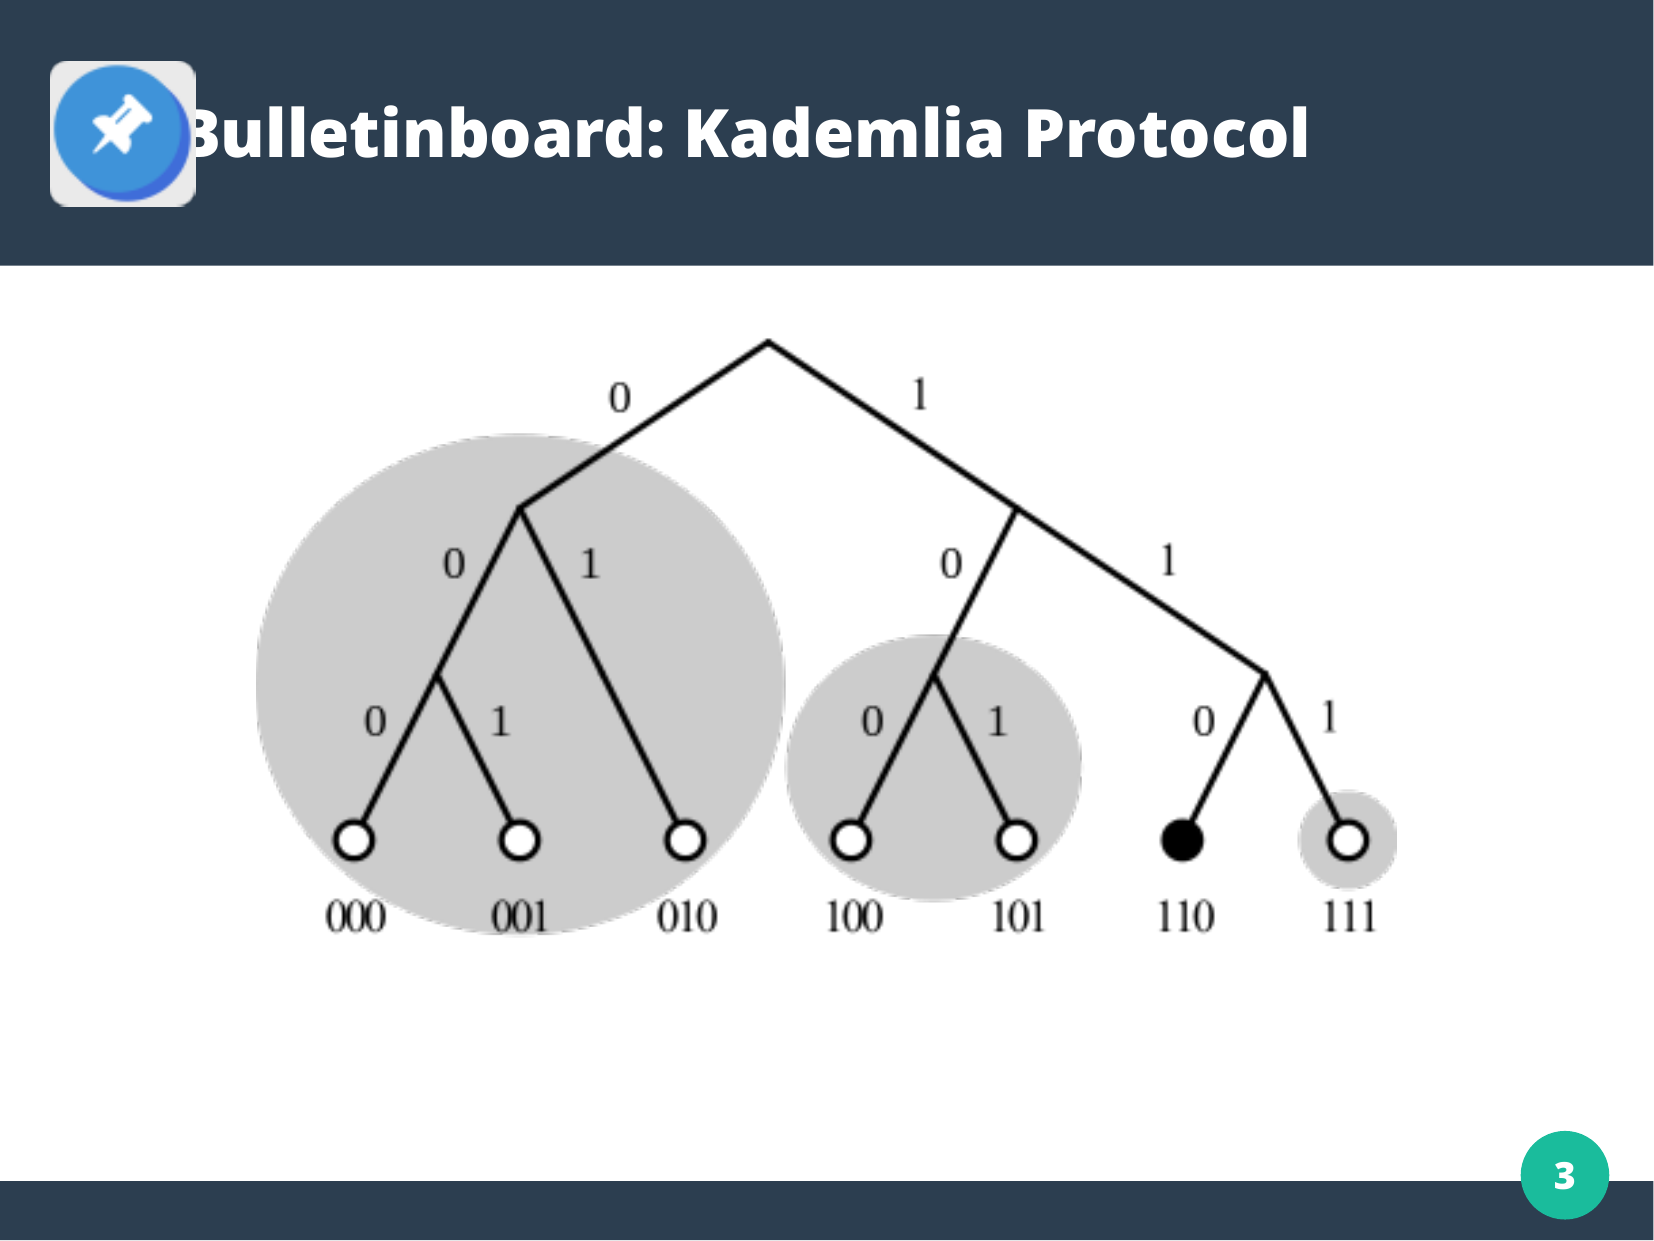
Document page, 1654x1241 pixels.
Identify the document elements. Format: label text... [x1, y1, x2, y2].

picture [50, 61, 196, 207]
picture [256, 337, 1397, 946]
title Bulletinboard: Kademlia Protocol [59, 49, 1595, 207]
